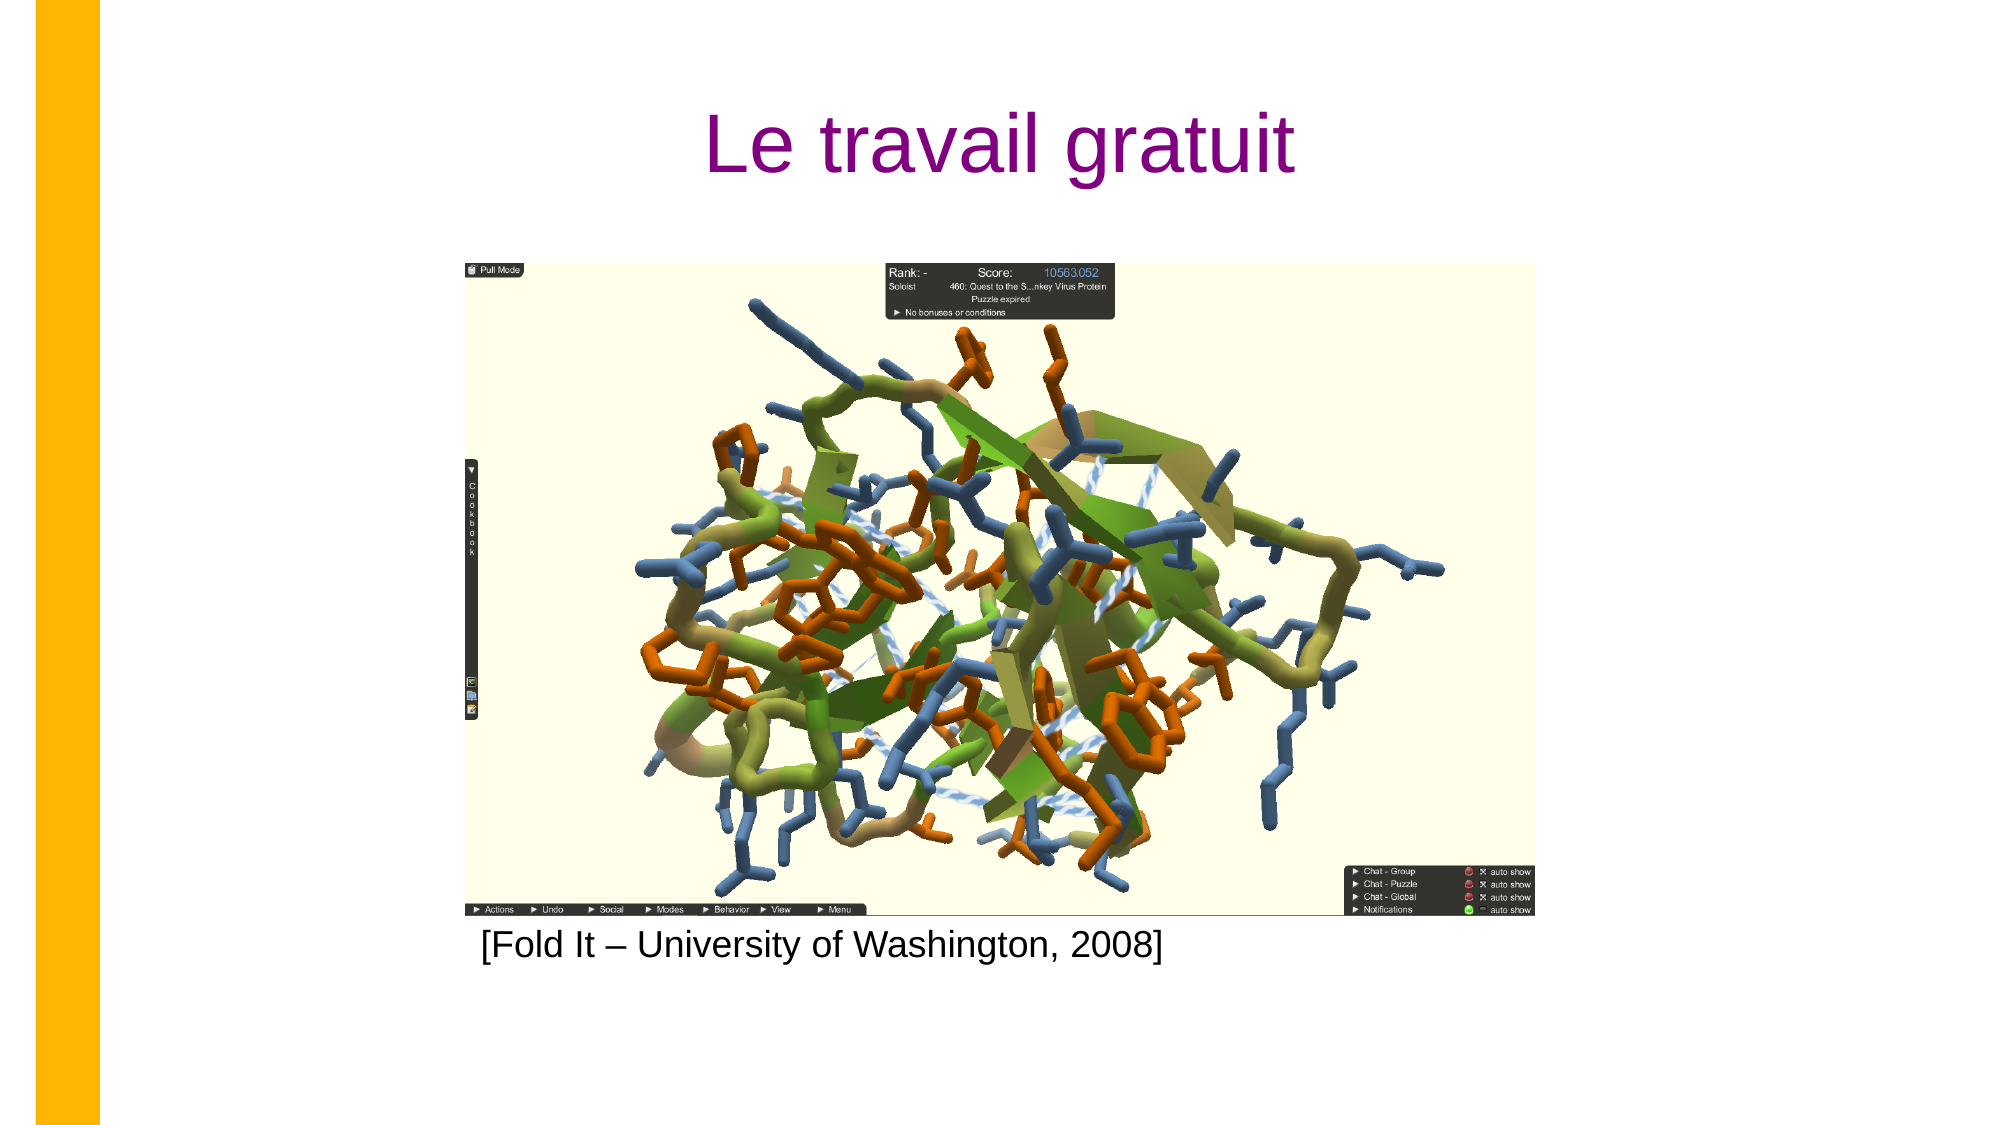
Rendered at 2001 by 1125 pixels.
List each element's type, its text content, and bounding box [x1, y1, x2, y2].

picture [465, 263, 1535, 916]
text_box [Fold It – University of Washington, 2008] [465, 915, 1482, 973]
title Le travail gratuit [99, 44, 1900, 233]
